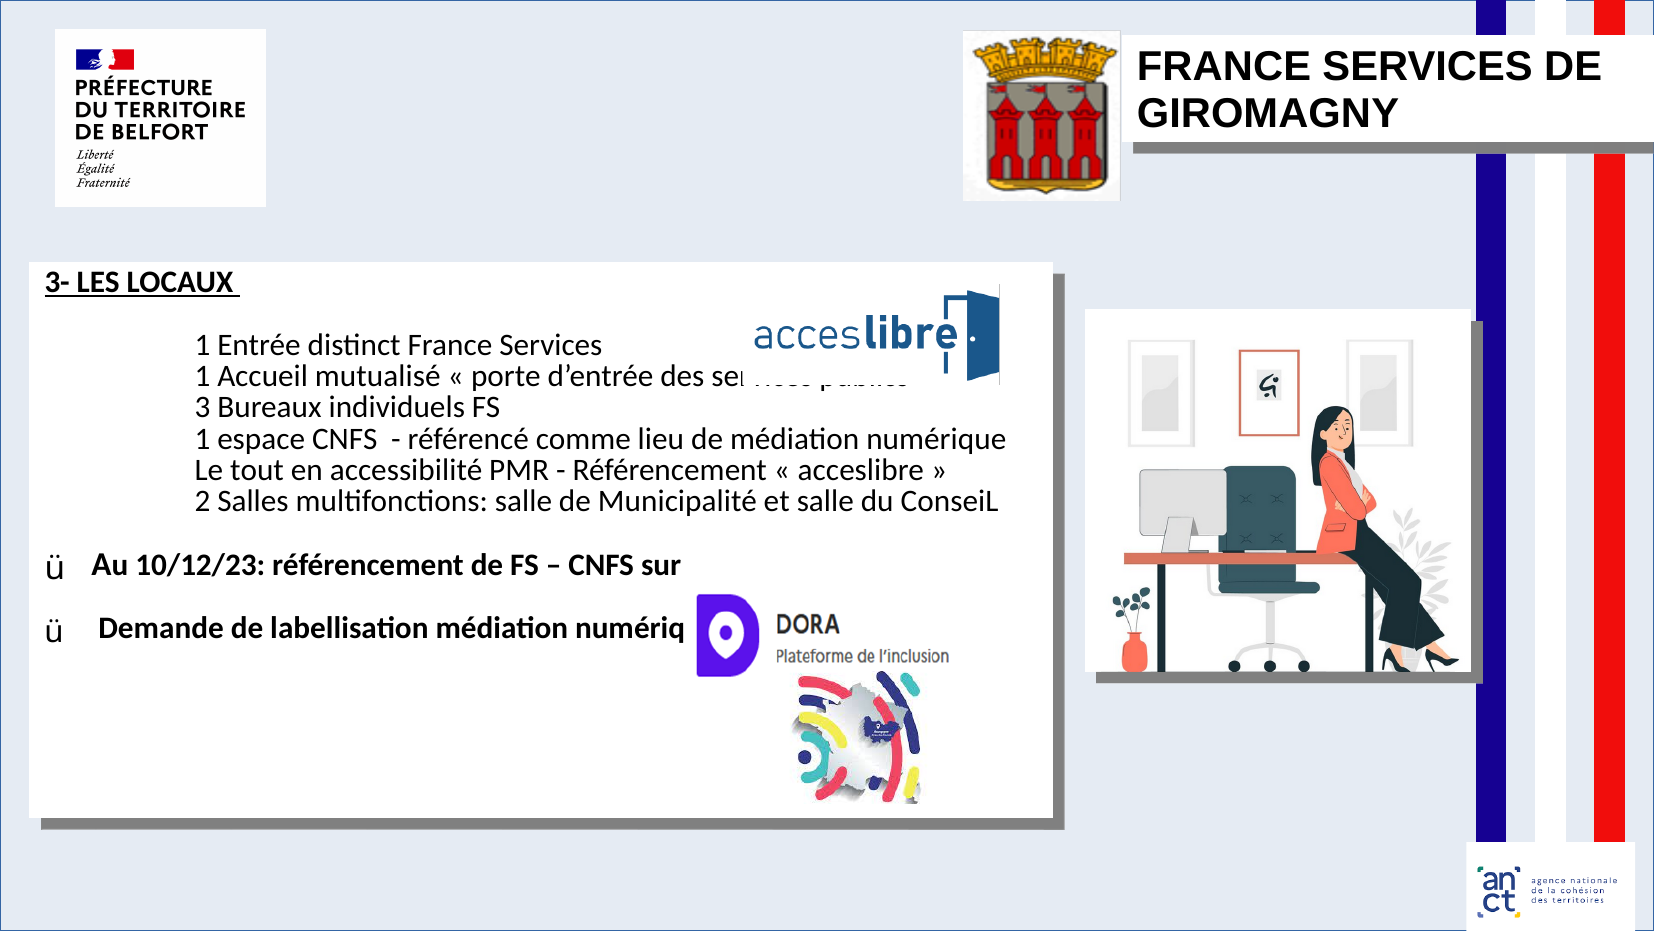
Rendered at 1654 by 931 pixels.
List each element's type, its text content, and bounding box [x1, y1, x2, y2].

picture [55, 29, 266, 207]
text_box [0, 0, 1654, 931]
picture [1085, 309, 1471, 672]
picture [684, 574, 964, 804]
text_box FRANCE SERVICES DE GIROMAGNY [1123, 35, 1654, 142]
picture [963, 29, 1123, 201]
picture [1466, 842, 1636, 931]
picture [742, 284, 1000, 385]
text_box 3- LES LOCAUX 1 Entrée distinct France Services 1 Accueil mutualisé « porte d’entrée des services publics » 3 Bureaux individuels FS 1 espace CNFS - référencé comme lieu de médiation numérique Le tout en accessibilité PMR - Référencement « acceslibre » 2 Salles multifonctions: salle de Municipalité et salle du ConseiL Au 10/12/23: référencement de FS – CNFS sur Demande de labellisation médiation numérique BFC [29, 262, 1053, 818]
